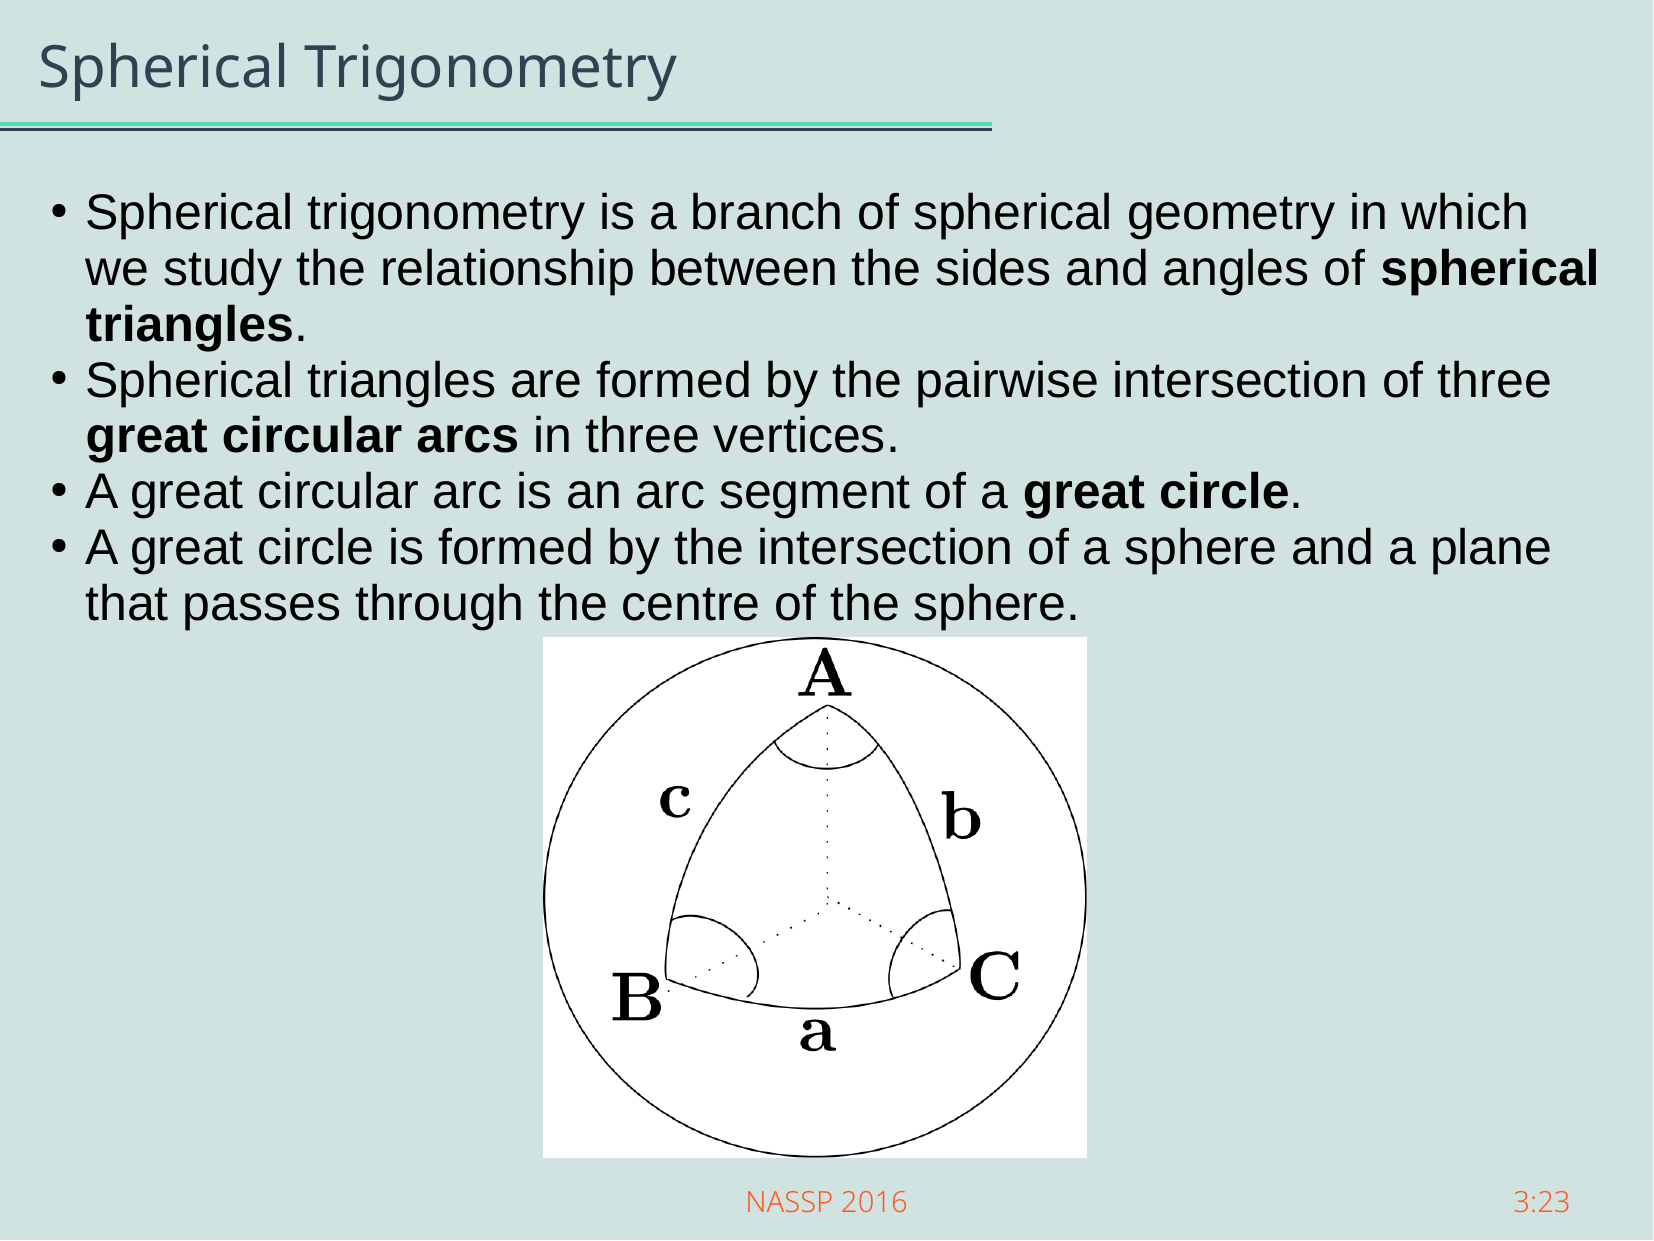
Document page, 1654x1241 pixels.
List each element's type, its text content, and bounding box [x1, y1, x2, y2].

text_box Spherical Trigonometry [23, 17, 1063, 101]
text_box Spherical trigonometry is a branch of spherical geometry in which we study the relationship between the sides and angles of spherical triangles. Spherical triangles are formed by the pairwise intersection of three great circular arcs in three vertices. A great circular arc is an arc segment of a great circle. A great circle is formed by the intersection of a sphere and a plane that passes through the centre of the sphere. [35, 177, 1619, 638]
picture [543, 637, 1087, 1158]
